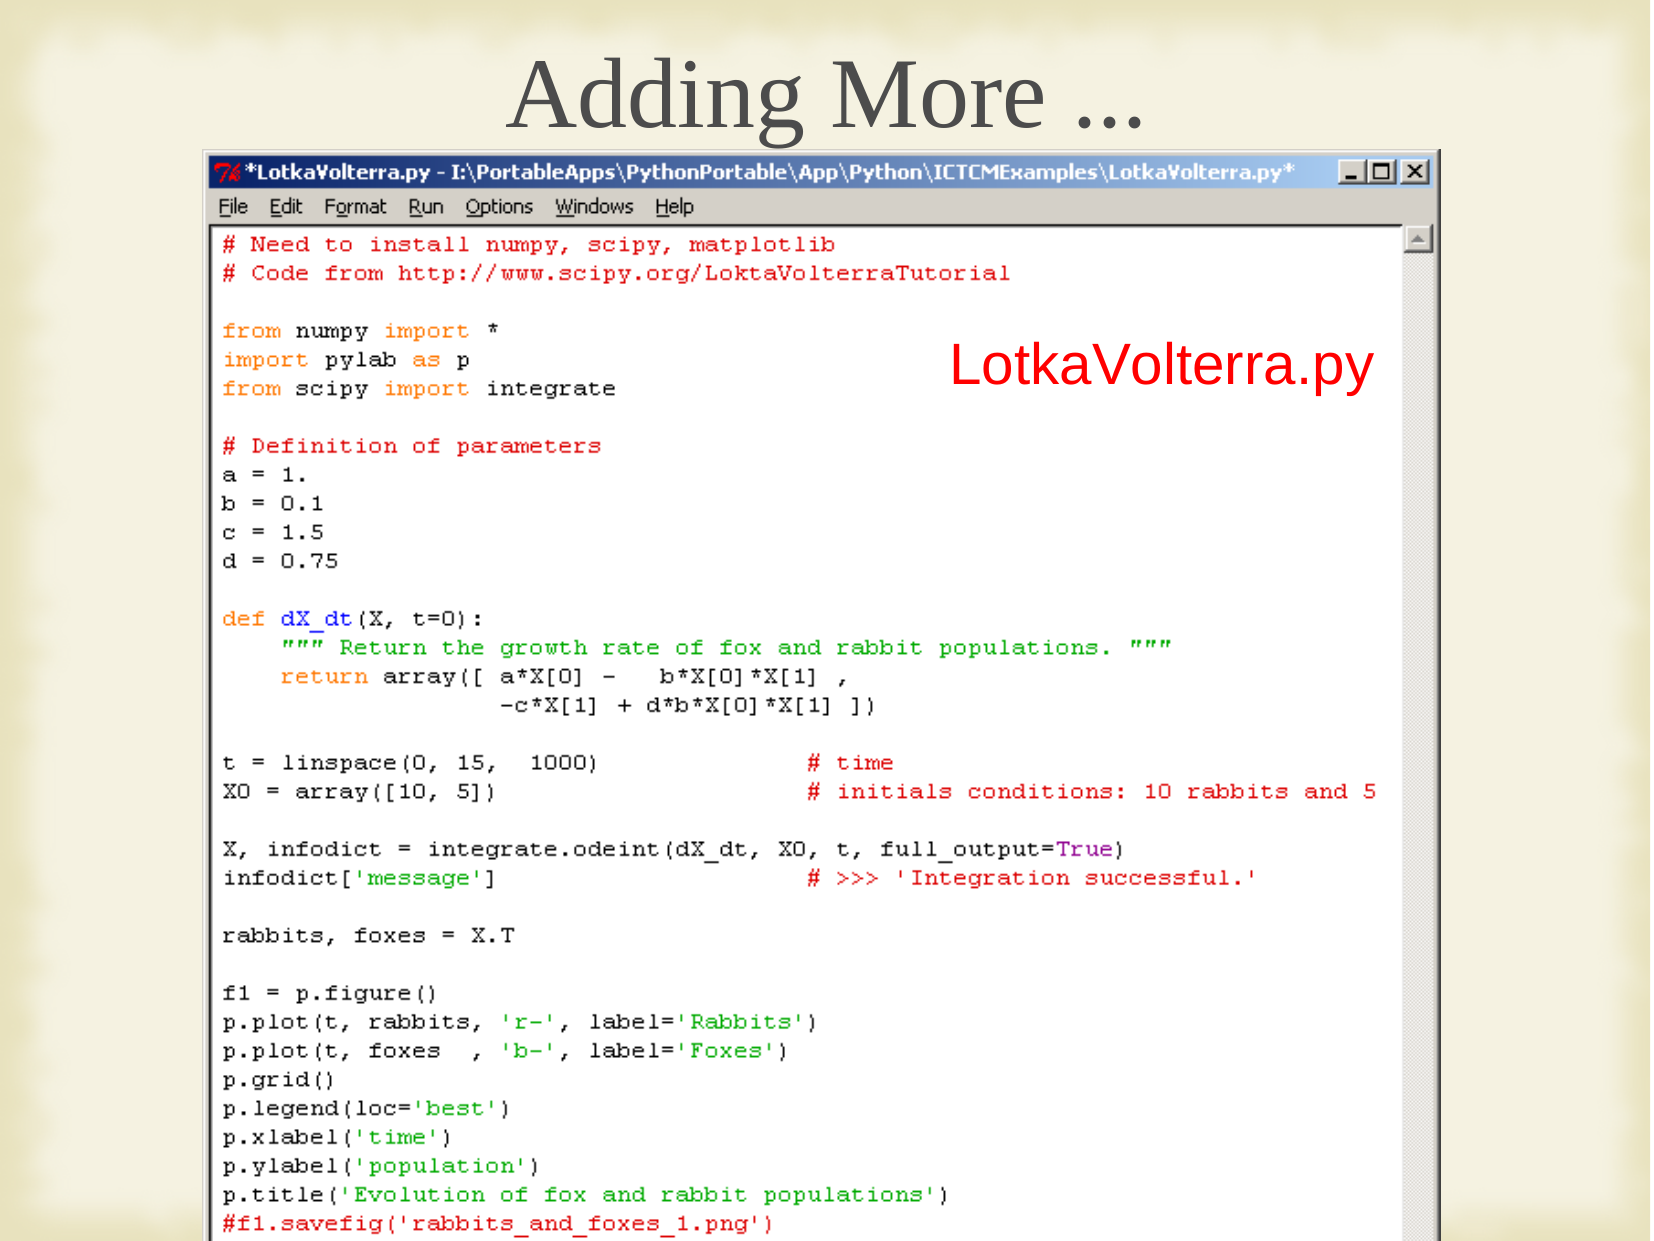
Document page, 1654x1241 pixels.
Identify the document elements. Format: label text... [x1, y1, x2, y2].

text_box LotkaVolterra.py [934, 324, 1460, 405]
picture [0, 0, 1651, 1241]
title Adding More ... [82, 0, 1571, 198]
